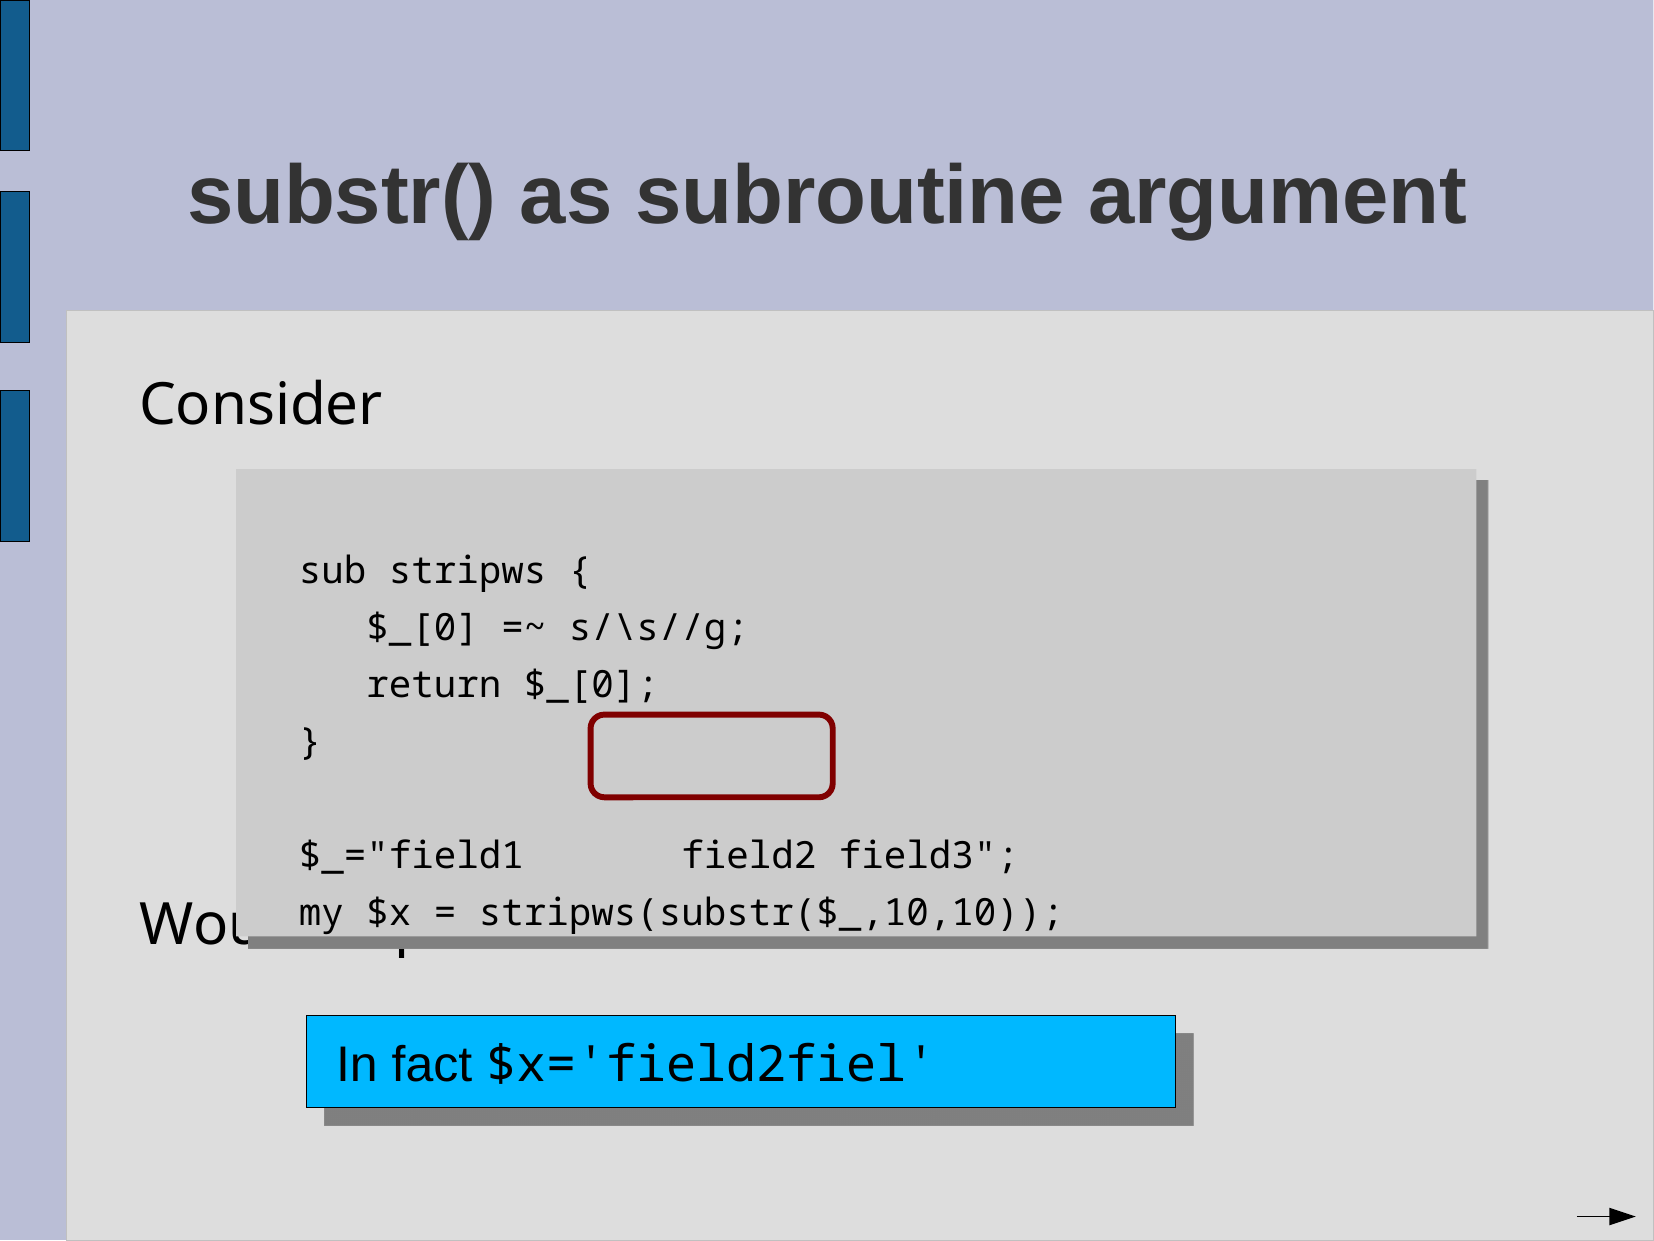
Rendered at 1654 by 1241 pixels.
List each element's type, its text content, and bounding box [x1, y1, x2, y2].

list Consider [121, 362, 1534, 502]
text_box In fact $x='field2fiel' [306, 1015, 1176, 1096]
text_box sub stripws { $_[0] =~ s/\s//g; return $_[0]; } $_="field1 field2 field3"; my $x = stripws(substr($_,10,10)); [236, 469, 1477, 869]
list Would expect $x='field2' [121, 882, 1534, 999]
title substr() as subroutine argument [121, 91, 1534, 299]
